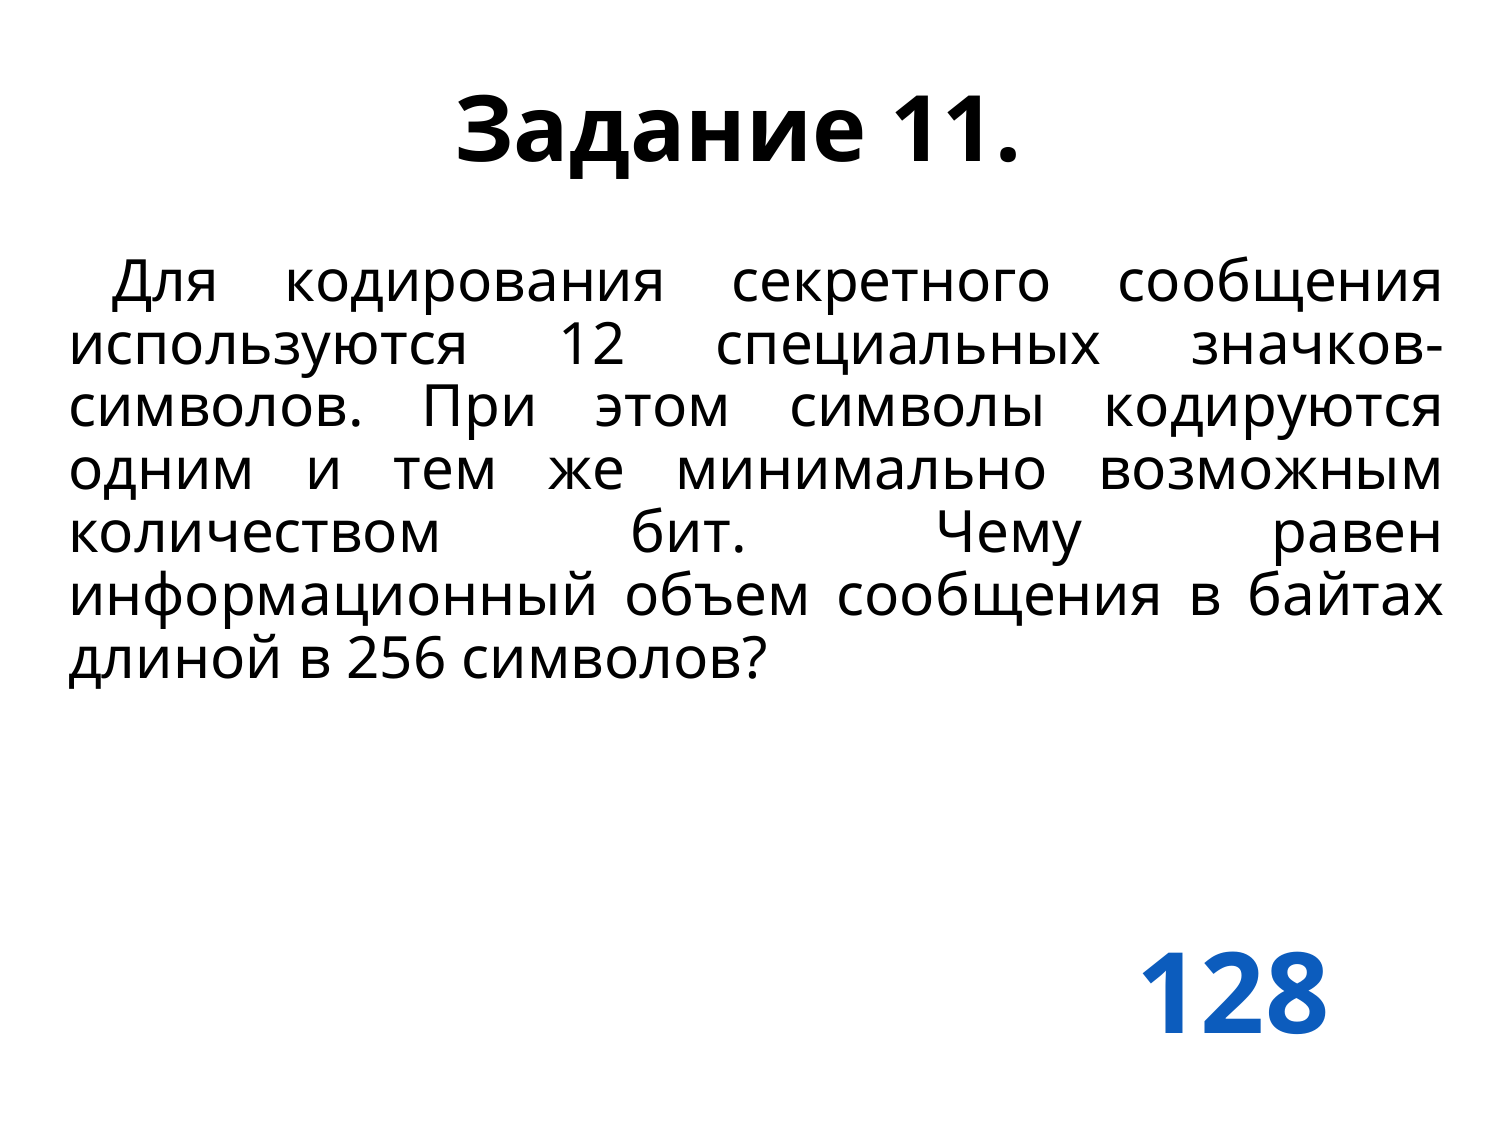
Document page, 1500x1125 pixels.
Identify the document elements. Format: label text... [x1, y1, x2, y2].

text_box 128 [1122, 913, 1418, 1064]
list Для кодирования секретного сообщения используются 12 специальных значков-символов. При этом символы кодируются одним и тем же минимально возможным количеством бит. Чему равен информационный объем сообщения в байтах длиной в 256 символов? [53, 243, 1459, 1083]
title Задание 11. [75, 62, 1426, 243]
